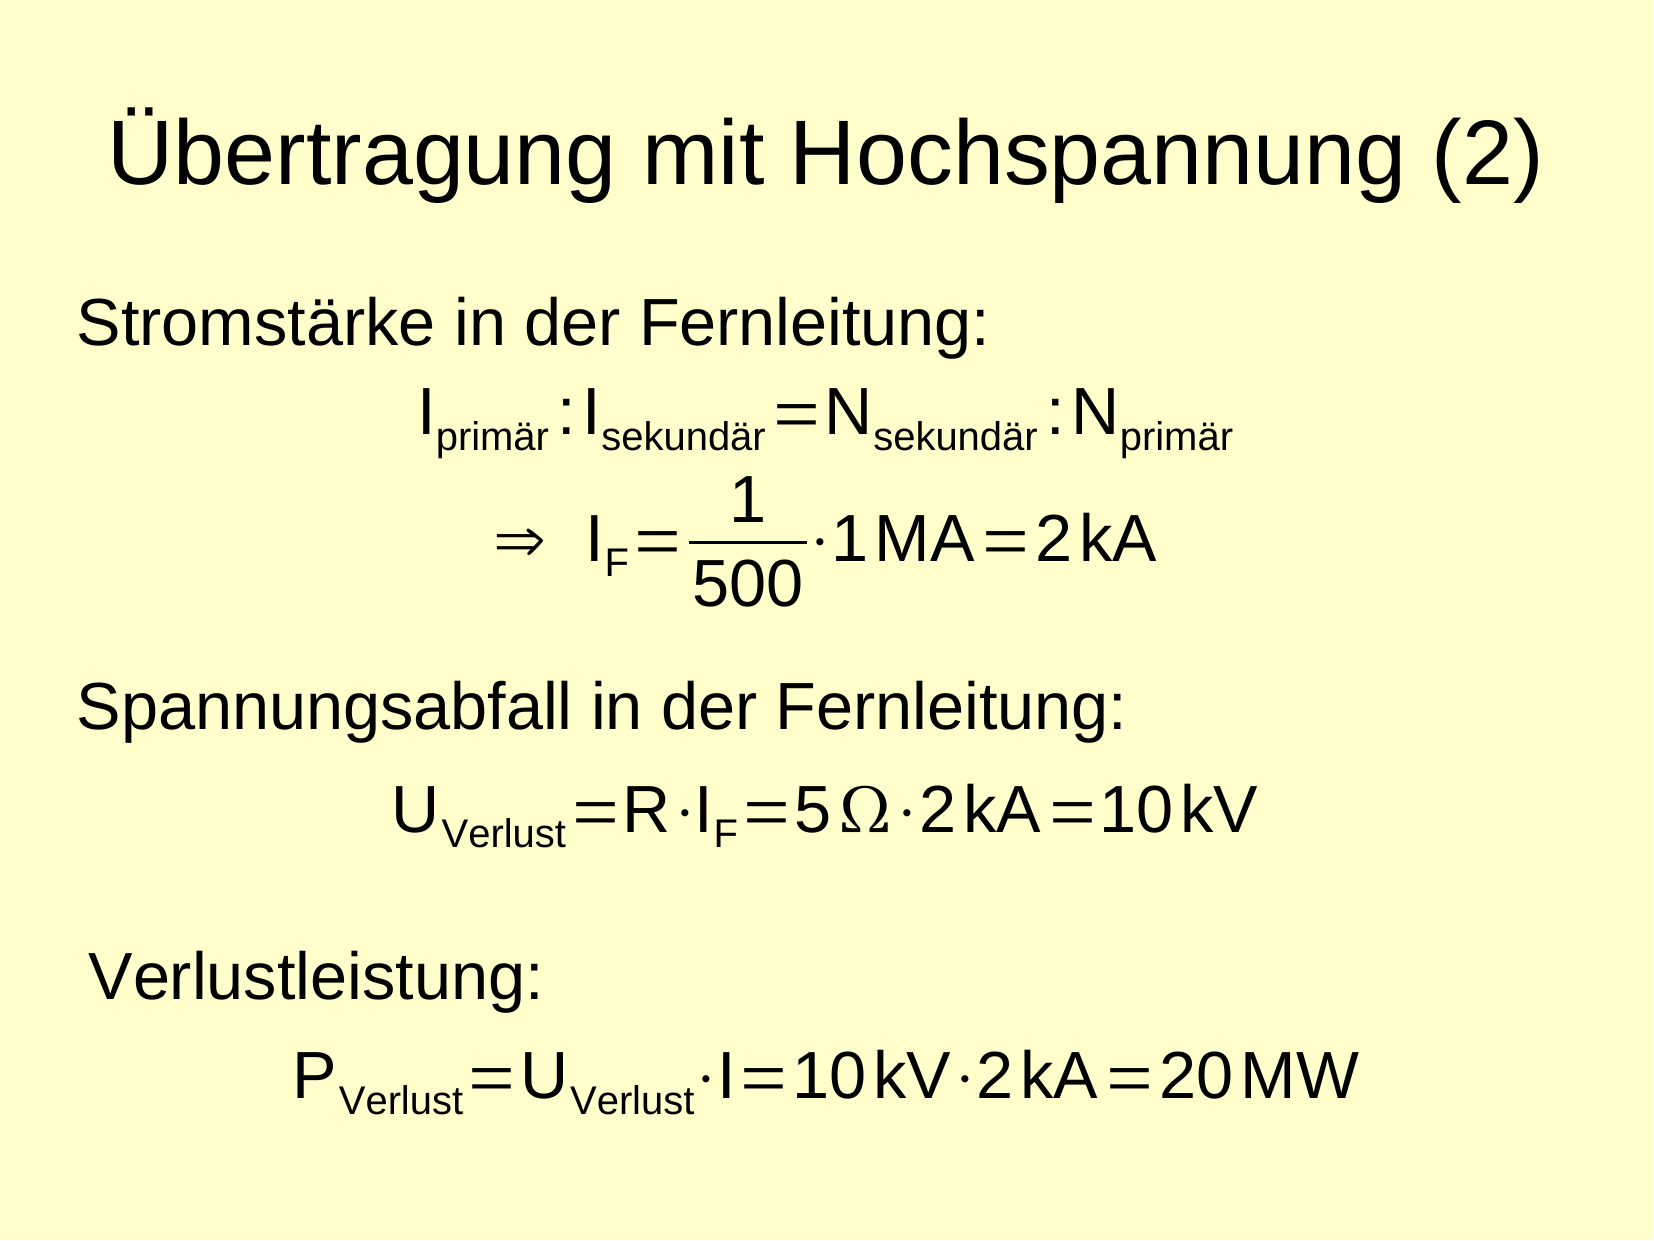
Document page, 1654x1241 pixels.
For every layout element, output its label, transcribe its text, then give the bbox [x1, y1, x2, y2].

chart [391, 771, 1262, 857]
chart [416, 373, 1237, 622]
text_box Verlustleistung: [88, 915, 1577, 1039]
subtitle Stromstärke in der Fernleitung: [76, 260, 1565, 384]
text_box Spannungsabfall in der Fernleitung: [76, 644, 1565, 768]
chart [292, 1037, 1362, 1123]
title Übertragung mit Hochspannung (2) [82, 49, 1571, 257]
